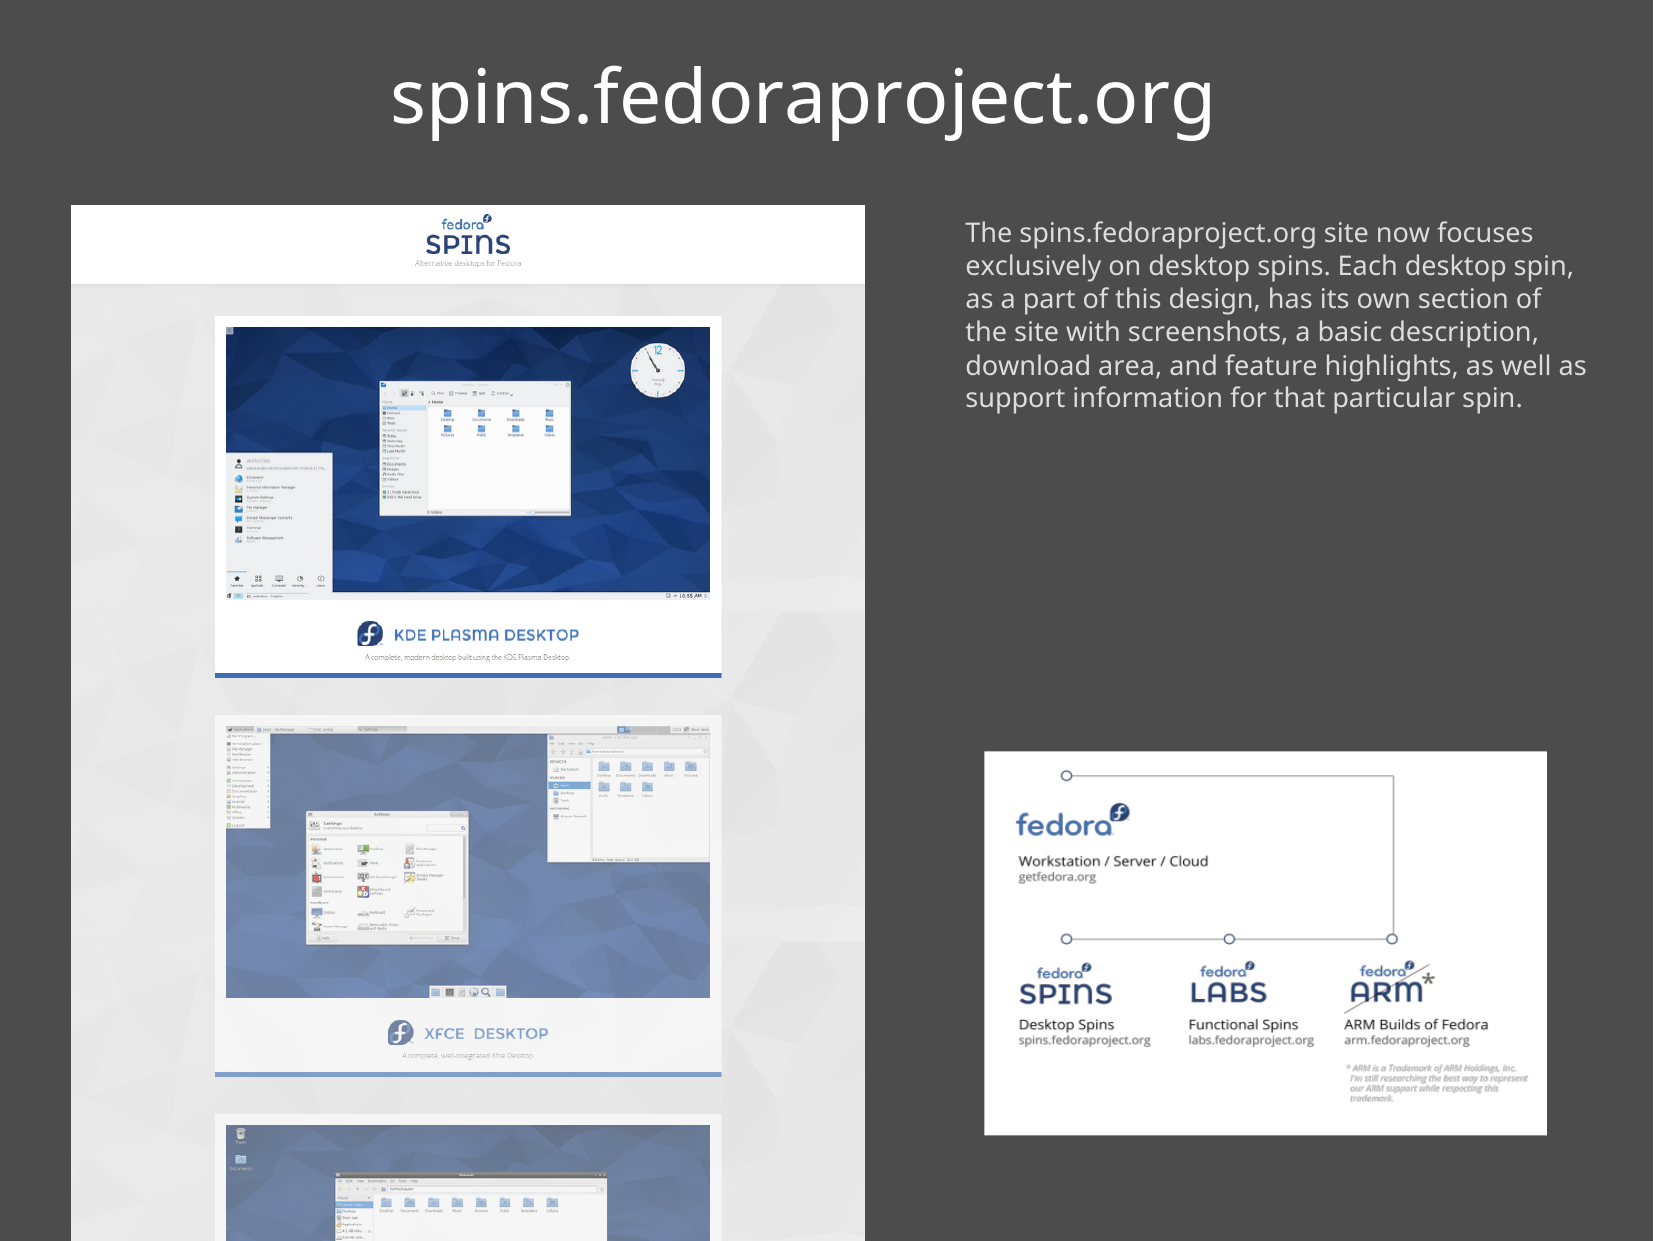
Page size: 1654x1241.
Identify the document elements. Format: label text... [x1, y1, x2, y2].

picture [71, 205, 865, 1241]
title The spins.fedoraproject.org site now focuses exclusively on desktop spins. Each desktop spin, as a part of this design, has its own section of the site with screenshots, a basic description, download area, and feature highlights, as well as support information for that particular spin. [965, 198, 1590, 433]
title spins.fedoraproject.org [53, 0, 1554, 233]
text_box [984, 751, 1547, 1136]
picture [994, 750, 1550, 1122]
